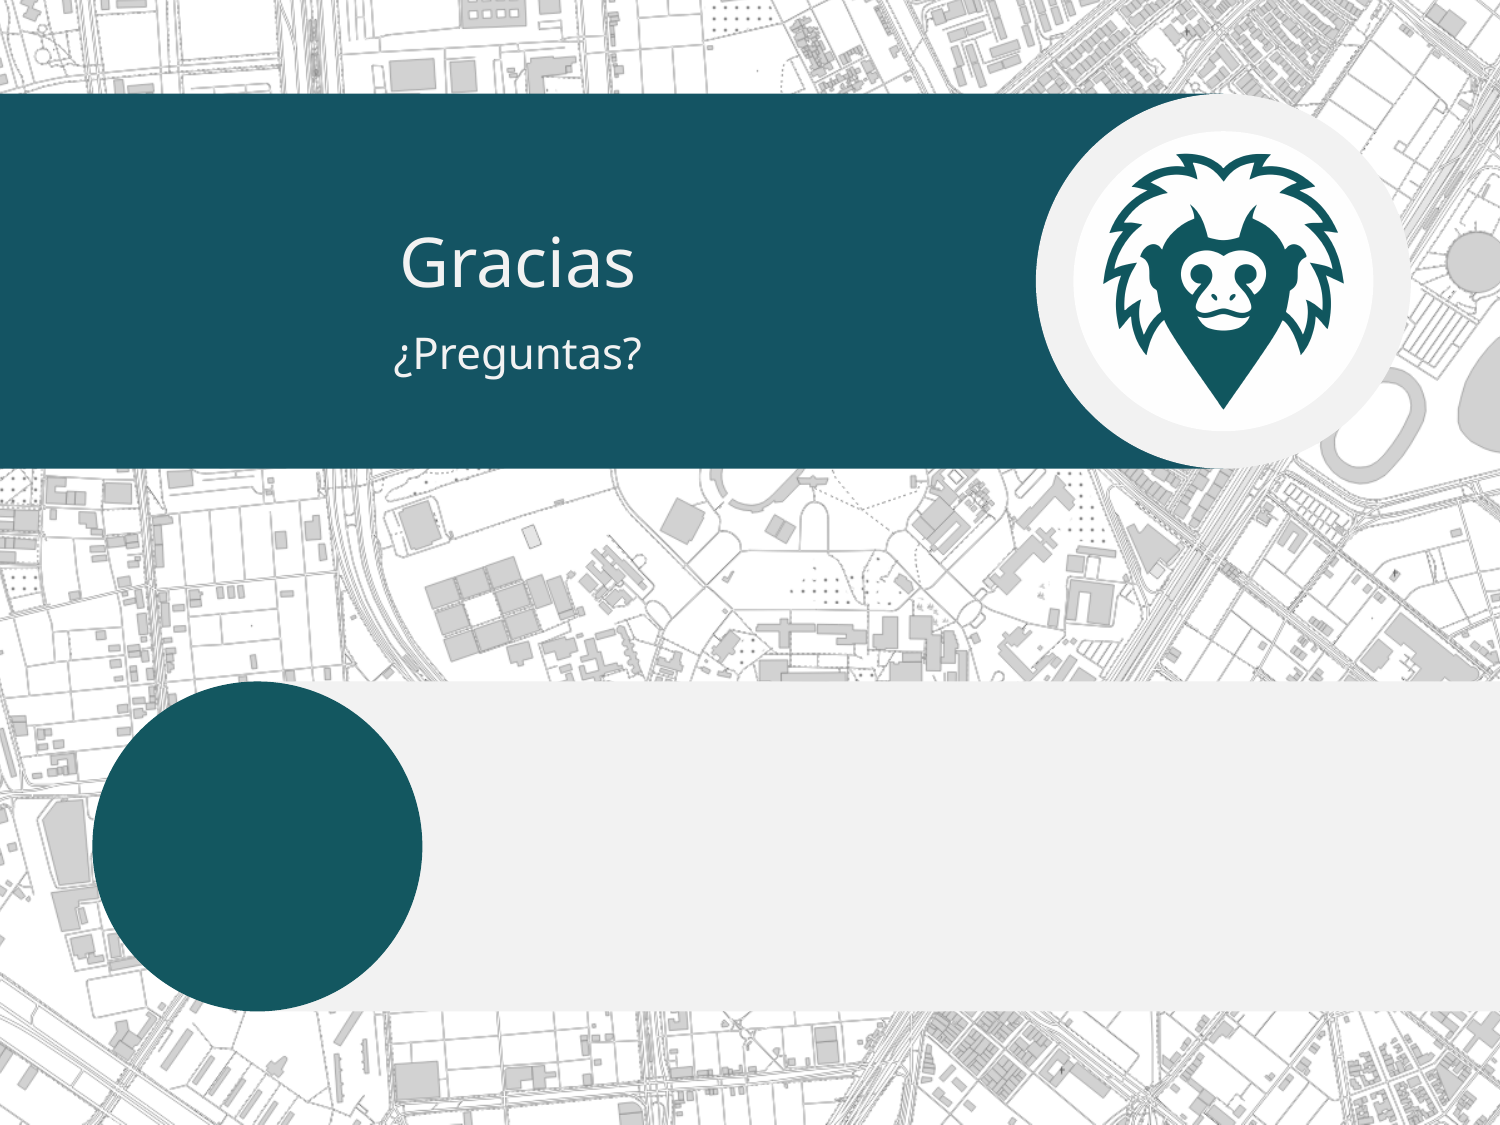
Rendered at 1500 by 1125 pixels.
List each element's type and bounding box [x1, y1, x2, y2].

picture [1073, 131, 1374, 432]
